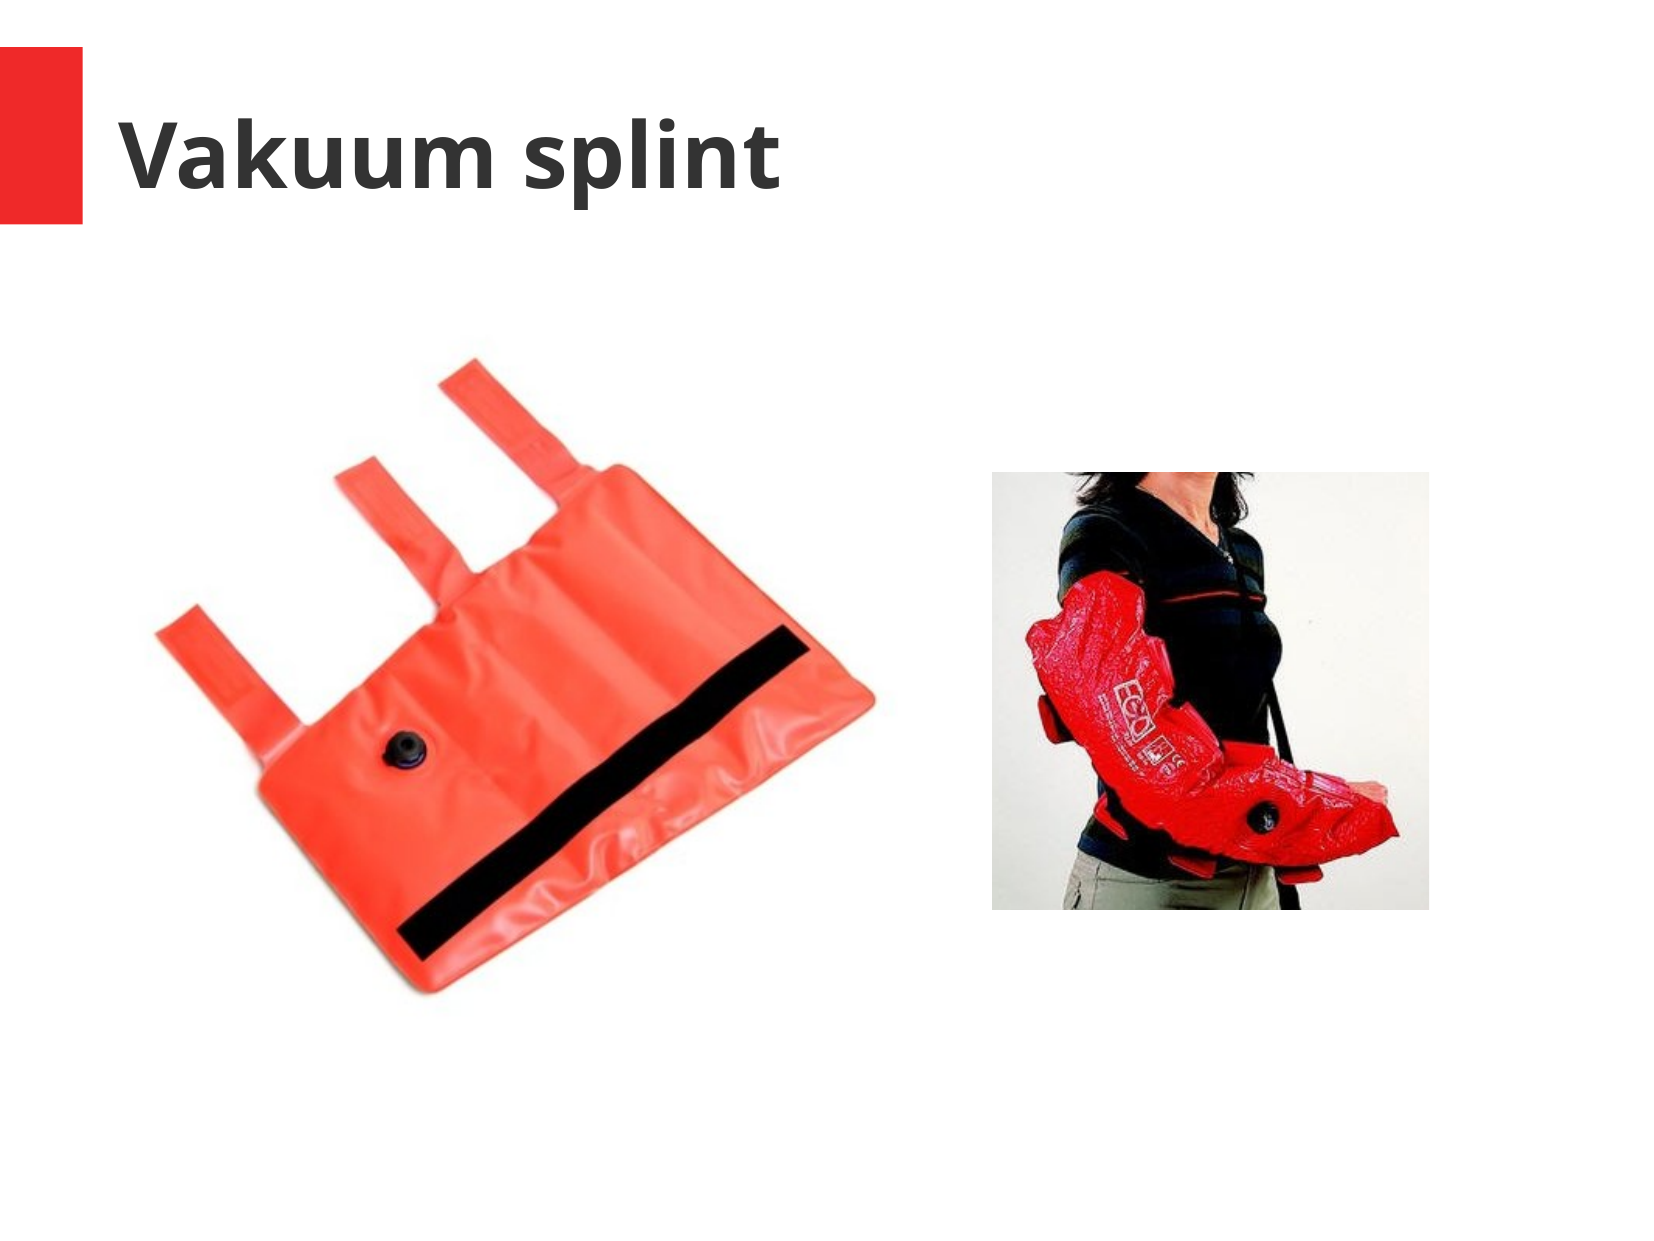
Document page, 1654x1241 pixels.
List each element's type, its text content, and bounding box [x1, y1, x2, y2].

picture [129, 330, 898, 1052]
title Vakuum splint [118, 49, 1571, 257]
picture [992, 472, 1430, 910]
